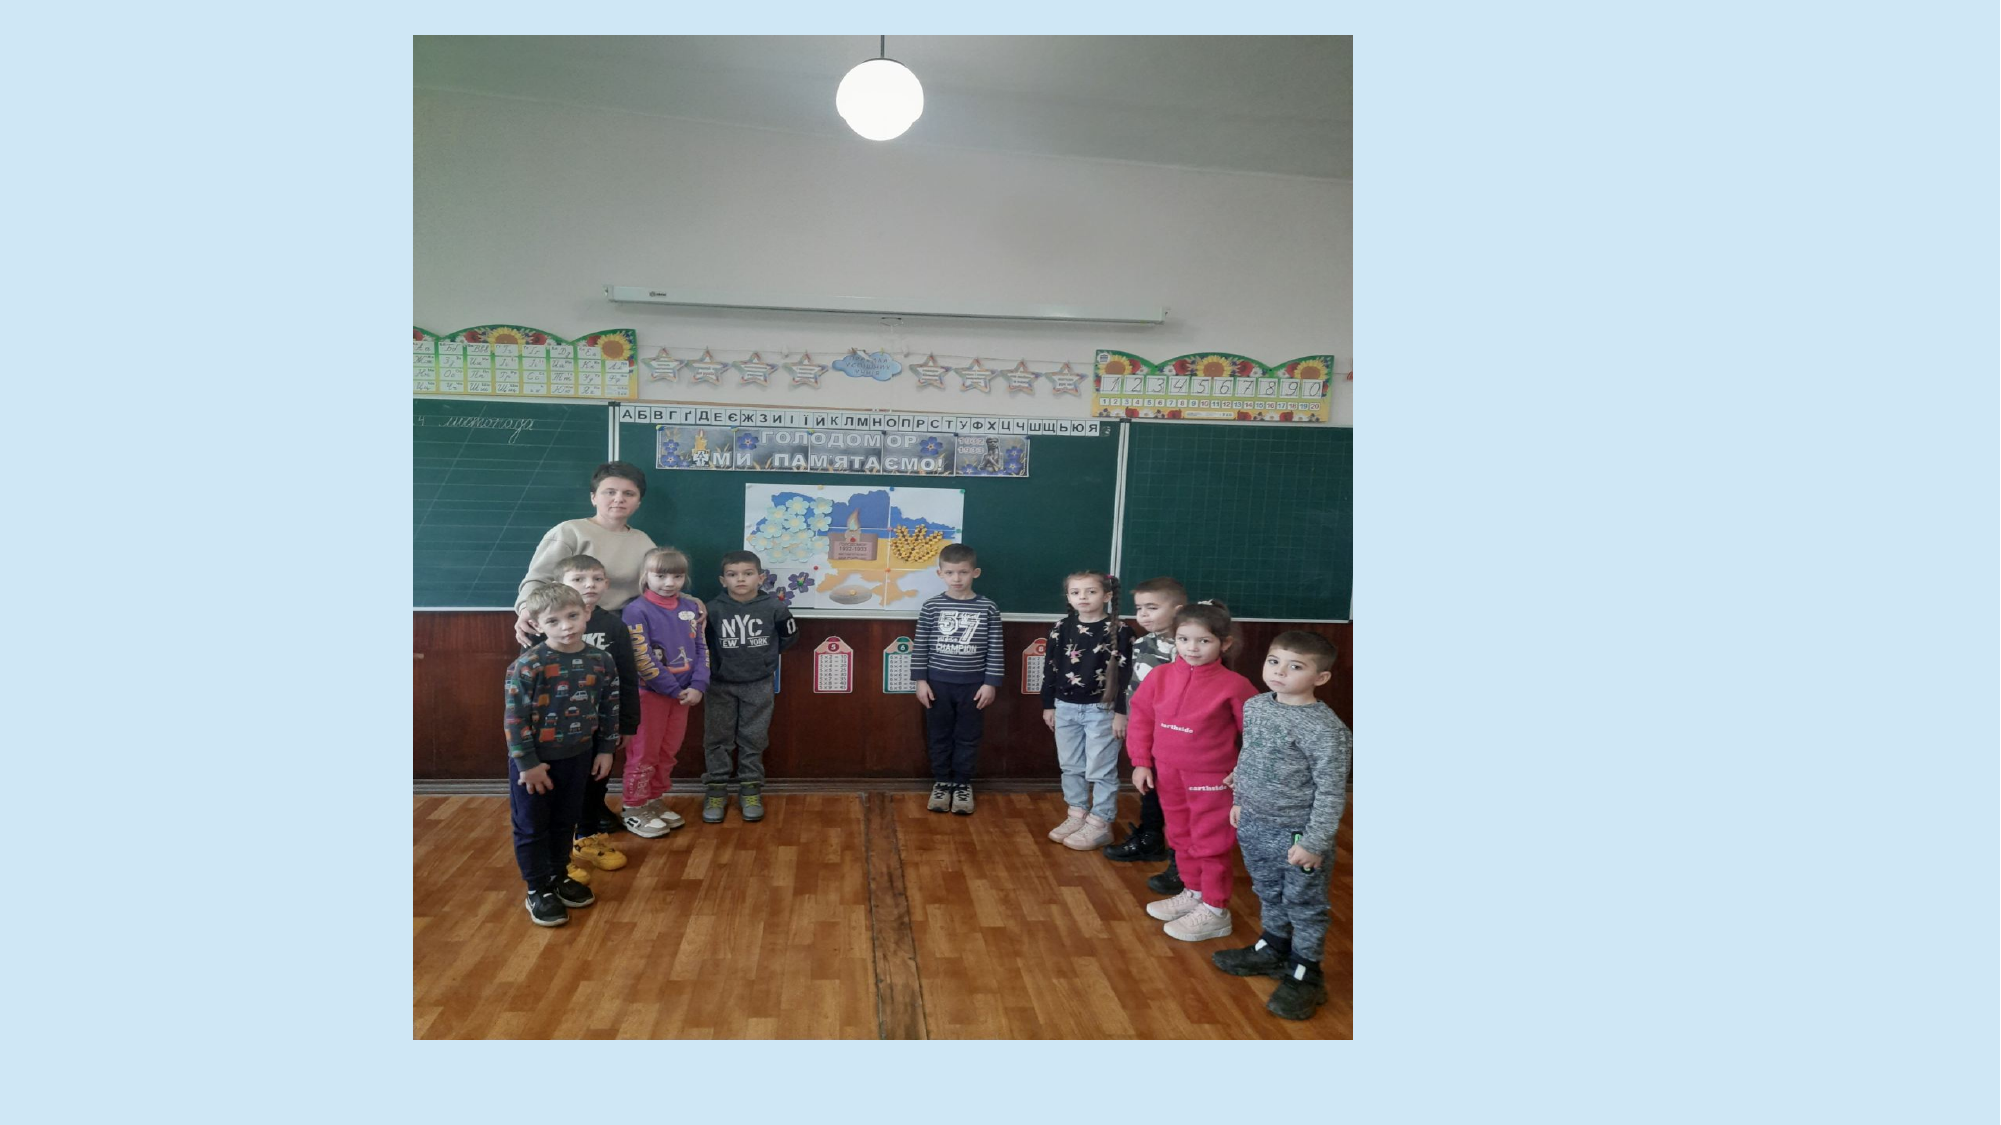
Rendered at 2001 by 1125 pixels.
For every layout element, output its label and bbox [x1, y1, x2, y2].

picture [413, 35, 1353, 1040]
